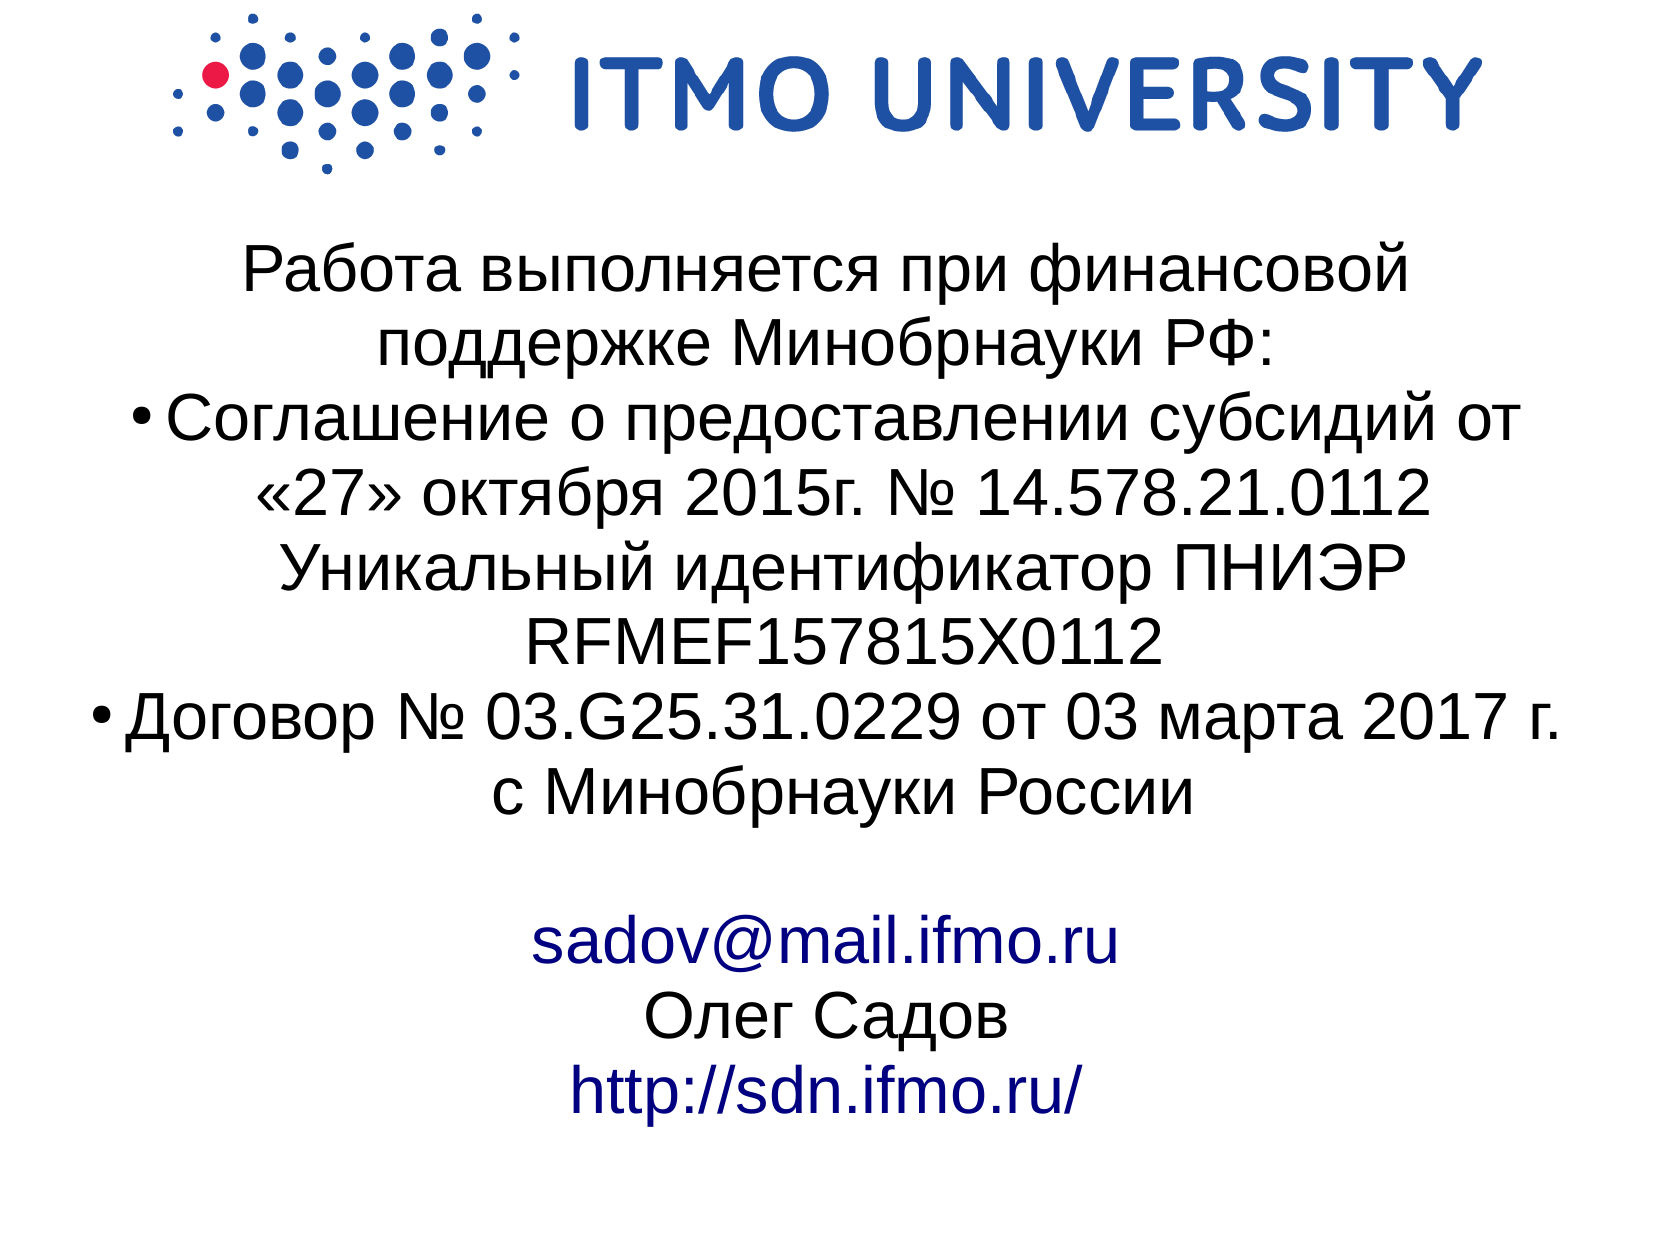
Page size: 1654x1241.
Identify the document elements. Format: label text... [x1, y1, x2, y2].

subtitle Работа выполняется при финансовой поддержке Минобрнауки РФ: Соглашение о предоставлении субсидий от «27» октября 2015г. № 14.578.21.0112 Уникальный идентификатор ПНИЭР RFMEF157815X0112 Договор № 03.G25.31.0229 от 03 марта 2017 г. с Минобрнауки России sadov@mail.ifmo.ru Олег Садов http://sdn.ifmo.ru/ [82, 306, 1571, 1158]
picture [0, 0, 1654, 306]
